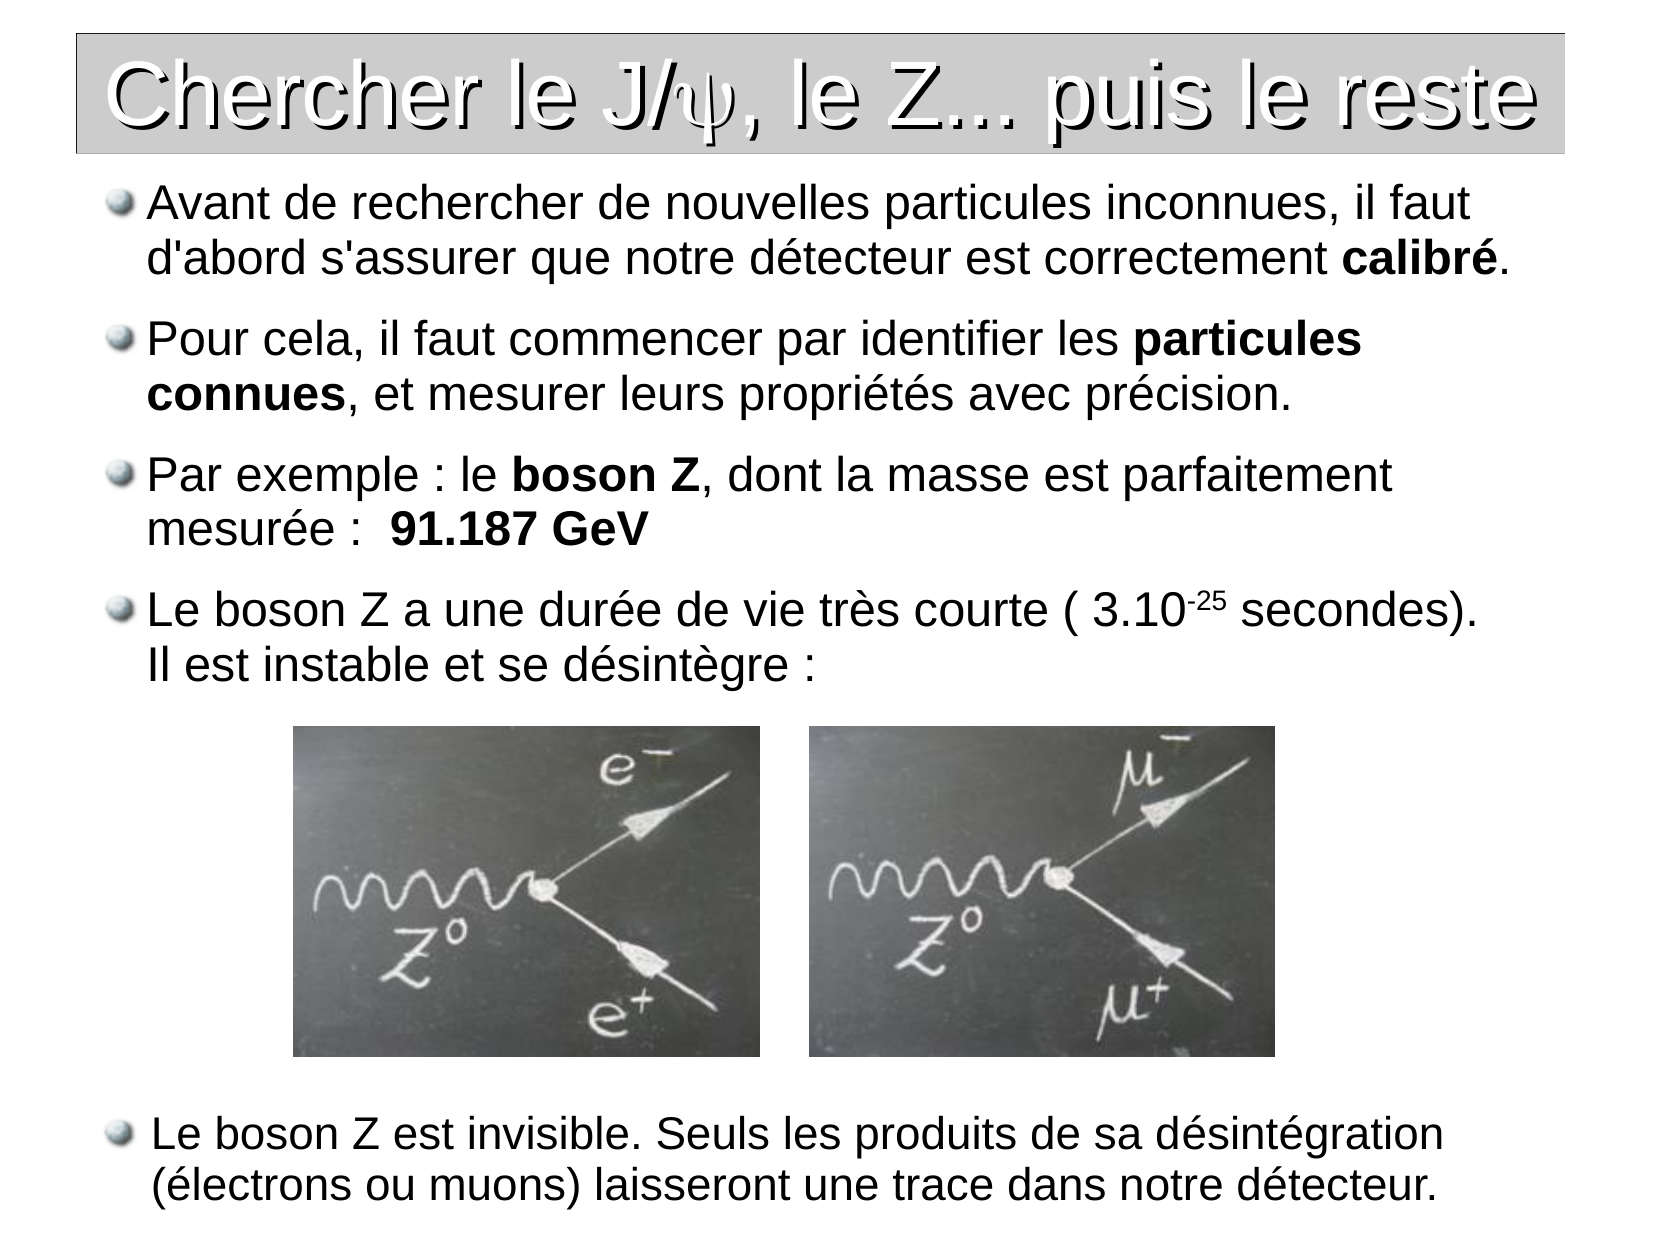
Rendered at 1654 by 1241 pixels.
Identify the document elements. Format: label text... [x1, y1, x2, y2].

text_box Le boson Z est invisible. Seuls les produits de sa désintégration (électrons ou muons) laisseront une trace dans notre détecteur. [79, 1107, 1620, 1217]
list Avant de rechercher de nouvelles particules inconnues, il faut d'abord s'assurer que notre détecteur est correctement calibré. Pour cela, il faut commencer par identifier les particules connues, et mesurer leurs propriétés avec précision. Par exemple : le boson Z, dont la masse est parfaitement mesurée : 91.187 GeV Le boson Z a une durée de vie très courte ( 3.10-25 secondes). Il est instable et se désintègre : [82, 175, 1516, 751]
picture [809, 726, 1275, 1057]
picture [293, 726, 760, 1057]
title Chercher le J/y, le Z... puis le reste [76, 33, 1565, 154]
